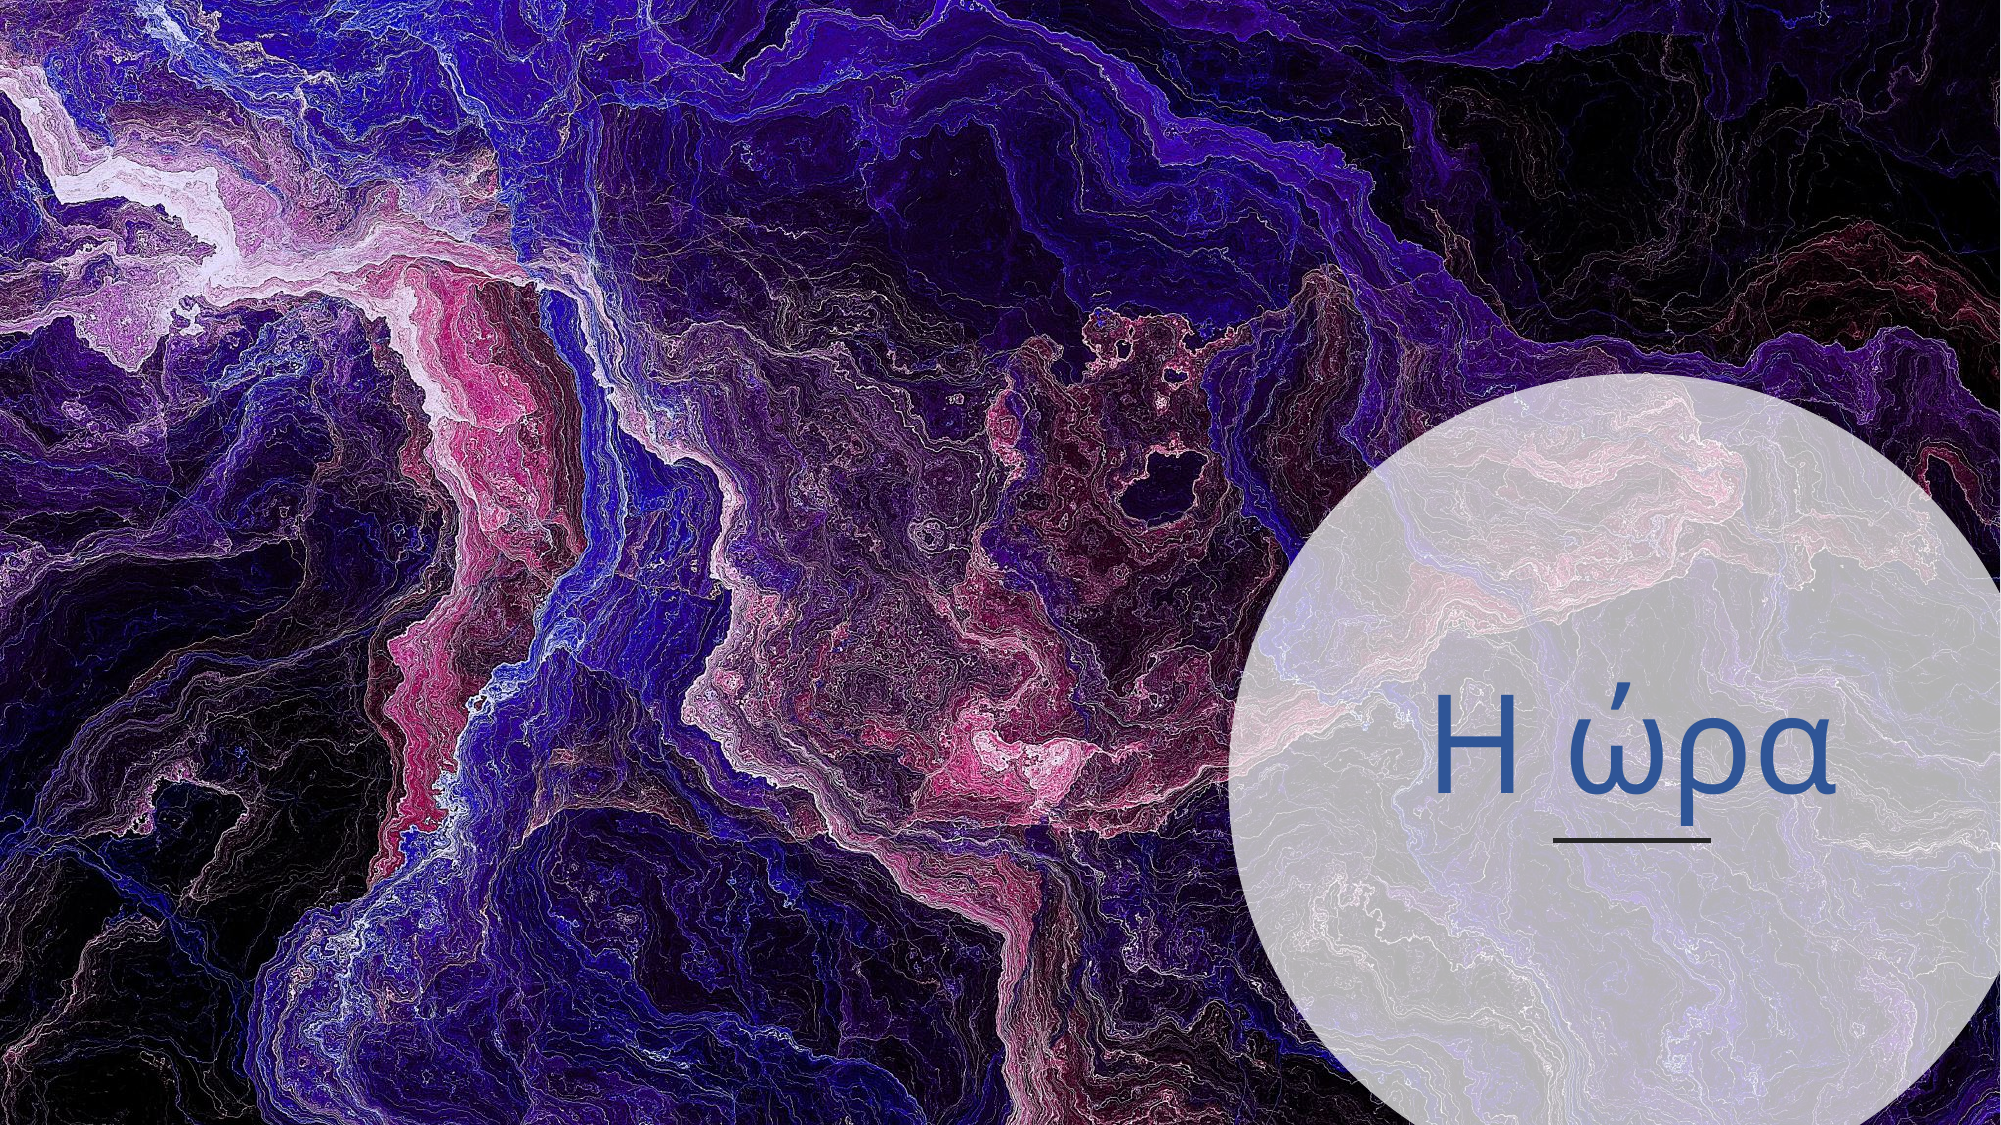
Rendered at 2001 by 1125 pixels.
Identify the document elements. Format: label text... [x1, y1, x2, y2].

picture [1861, 973, 2000, 1125]
picture [0, 0, 2000, 1125]
text_box [1228, 373, 2000, 1125]
title H ώρα [1315, 530, 1948, 832]
